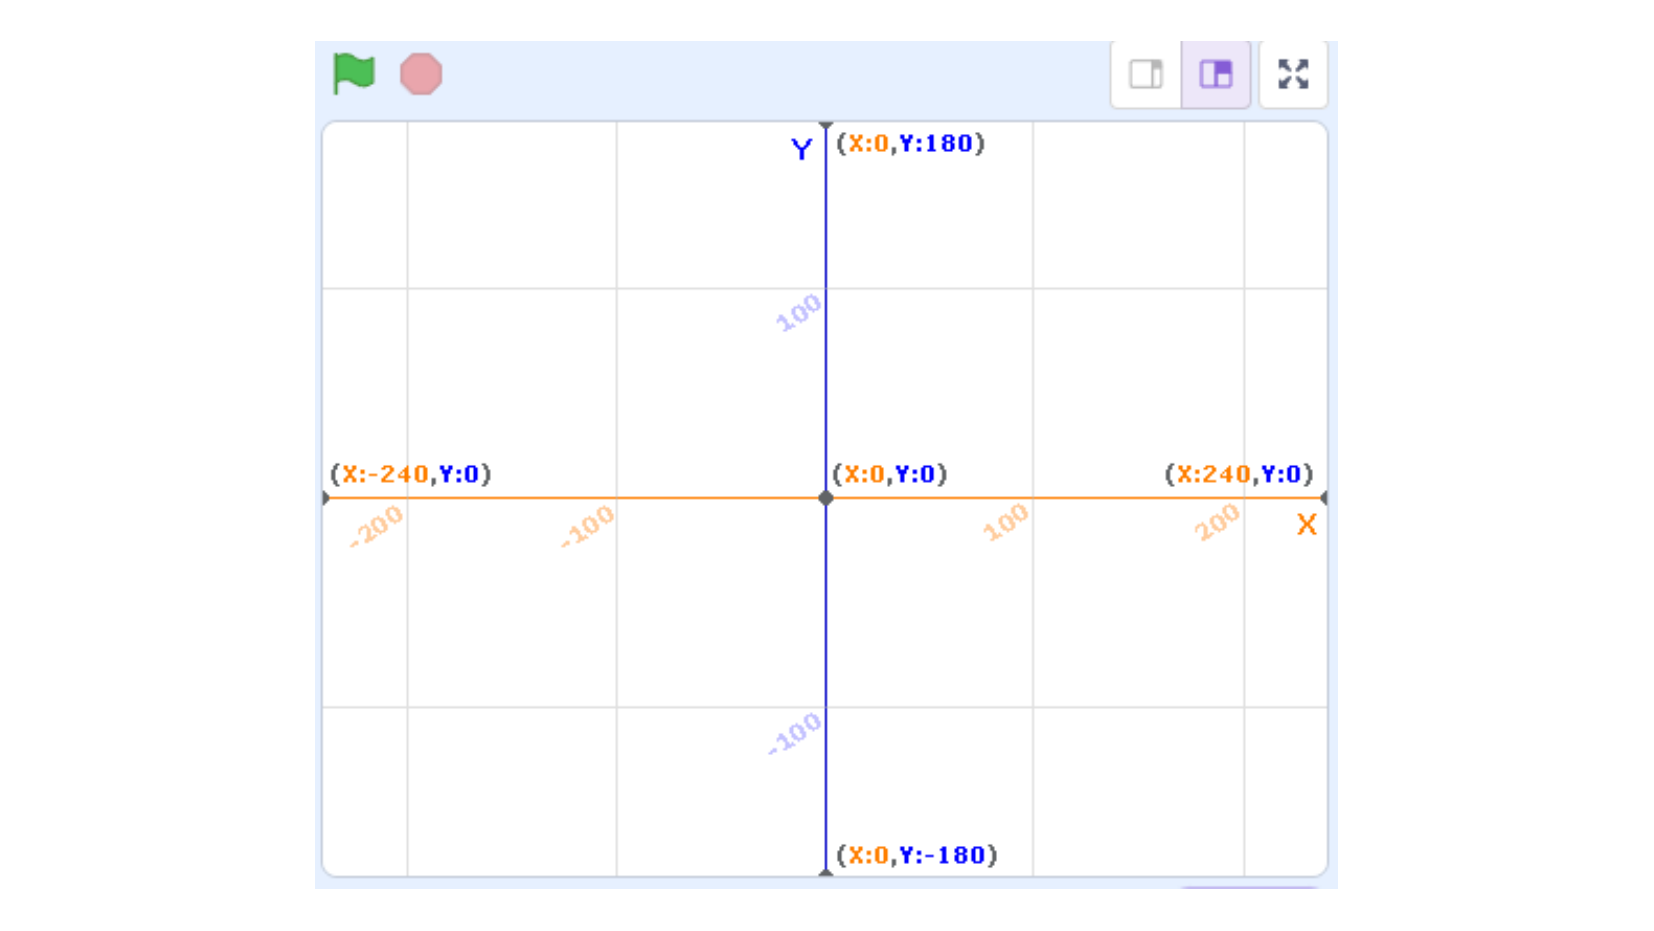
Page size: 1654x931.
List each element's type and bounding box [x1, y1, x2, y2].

picture [315, 41, 1338, 889]
